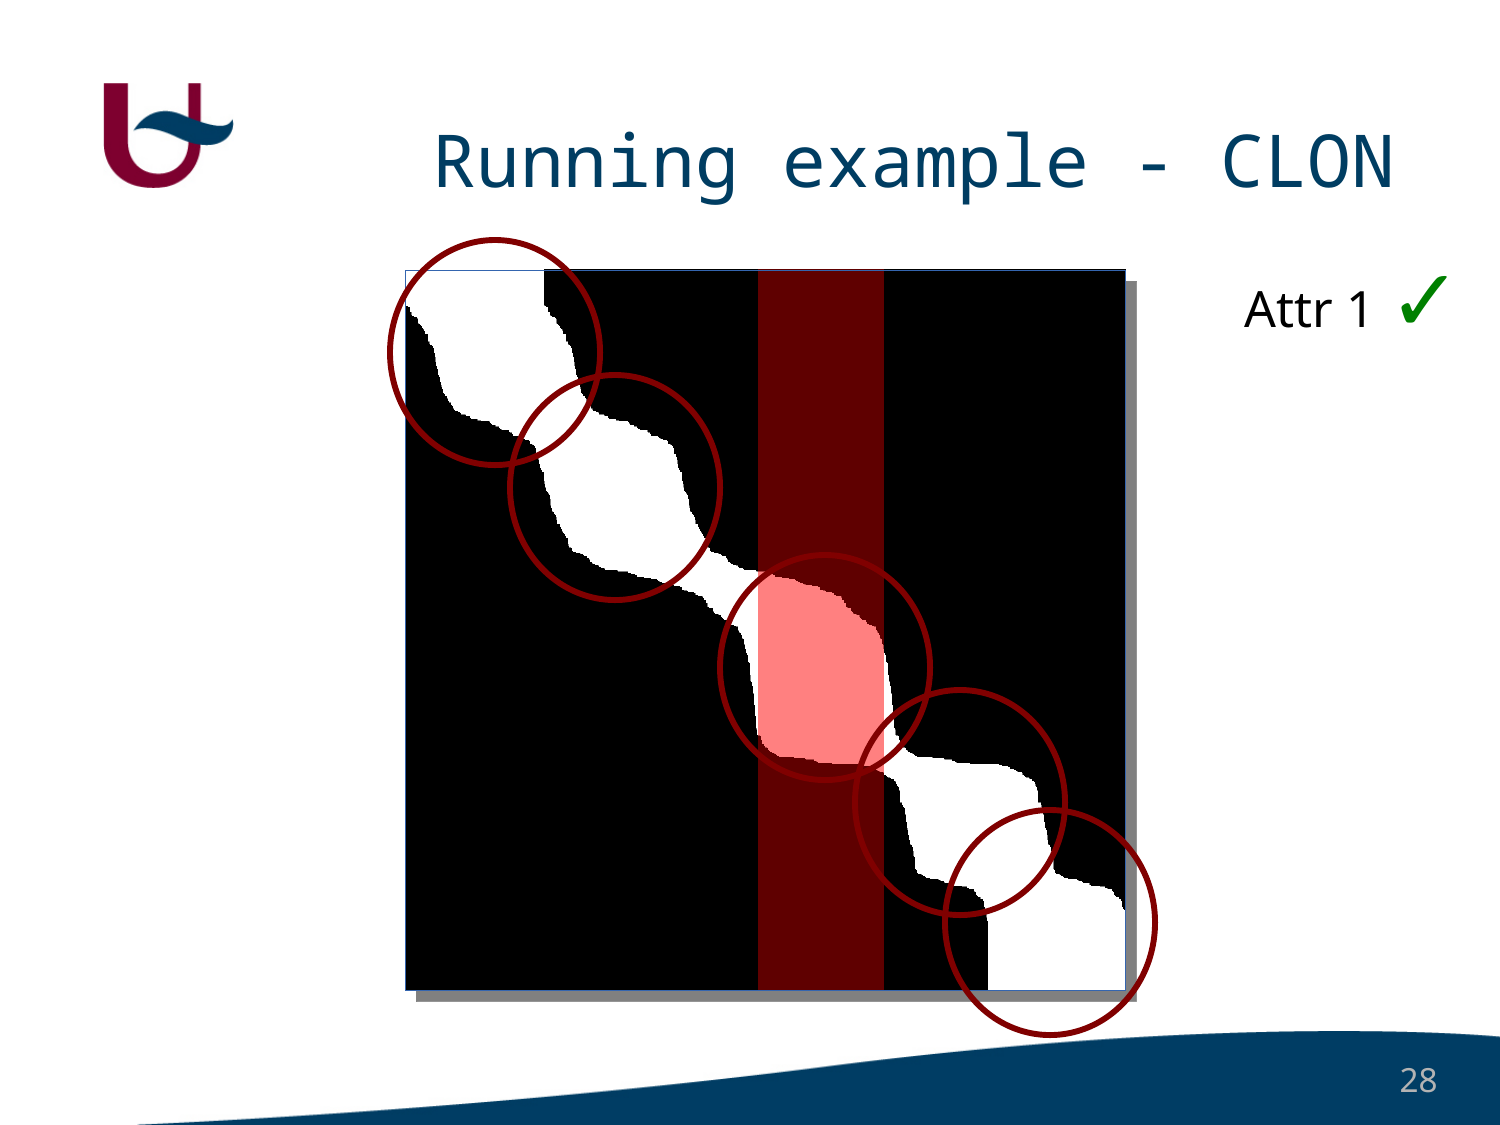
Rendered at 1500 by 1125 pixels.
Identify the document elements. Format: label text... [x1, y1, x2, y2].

picture [948, 815, 1126, 991]
title Running example - CLON [103, 105, 1396, 211]
picture [405, 269, 419, 287]
picture [864, 702, 921, 768]
picture [949, 813, 1061, 912]
picture [723, 558, 927, 777]
picture [858, 693, 1062, 910]
picture [517, 381, 593, 459]
text_box Attr 1 [1230, 270, 1380, 346]
picture [137, 1031, 1500, 1125]
picture [513, 378, 717, 597]
picture [103, 83, 234, 105]
picture [405, 269, 597, 462]
picture [405, 269, 1126, 991]
text_box ✓ [1380, 225, 1486, 361]
